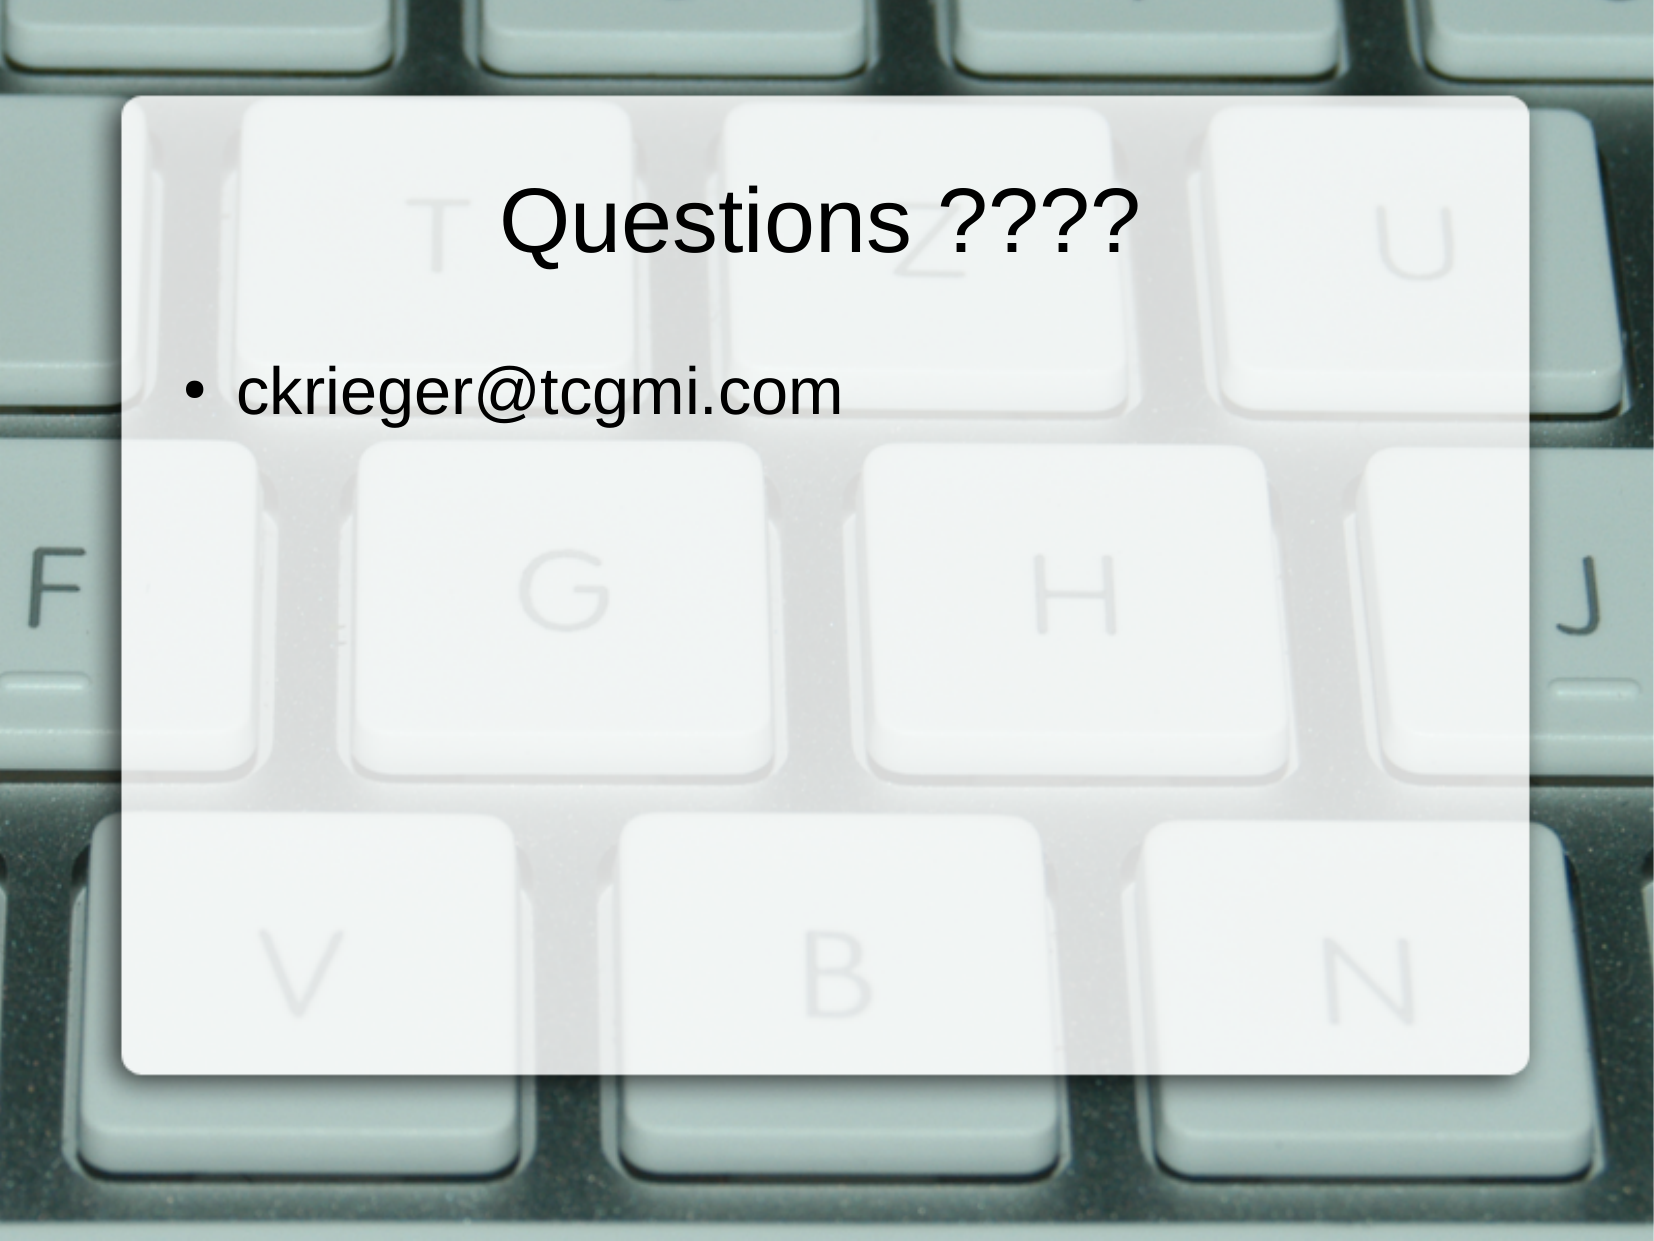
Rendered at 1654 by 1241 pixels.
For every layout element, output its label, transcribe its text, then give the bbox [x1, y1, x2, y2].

title Questions ???? [135, 125, 1506, 318]
list ckrieger@tcgmi.com [147, 354, 1506, 1049]
picture [0, 0, 1654, 1241]
